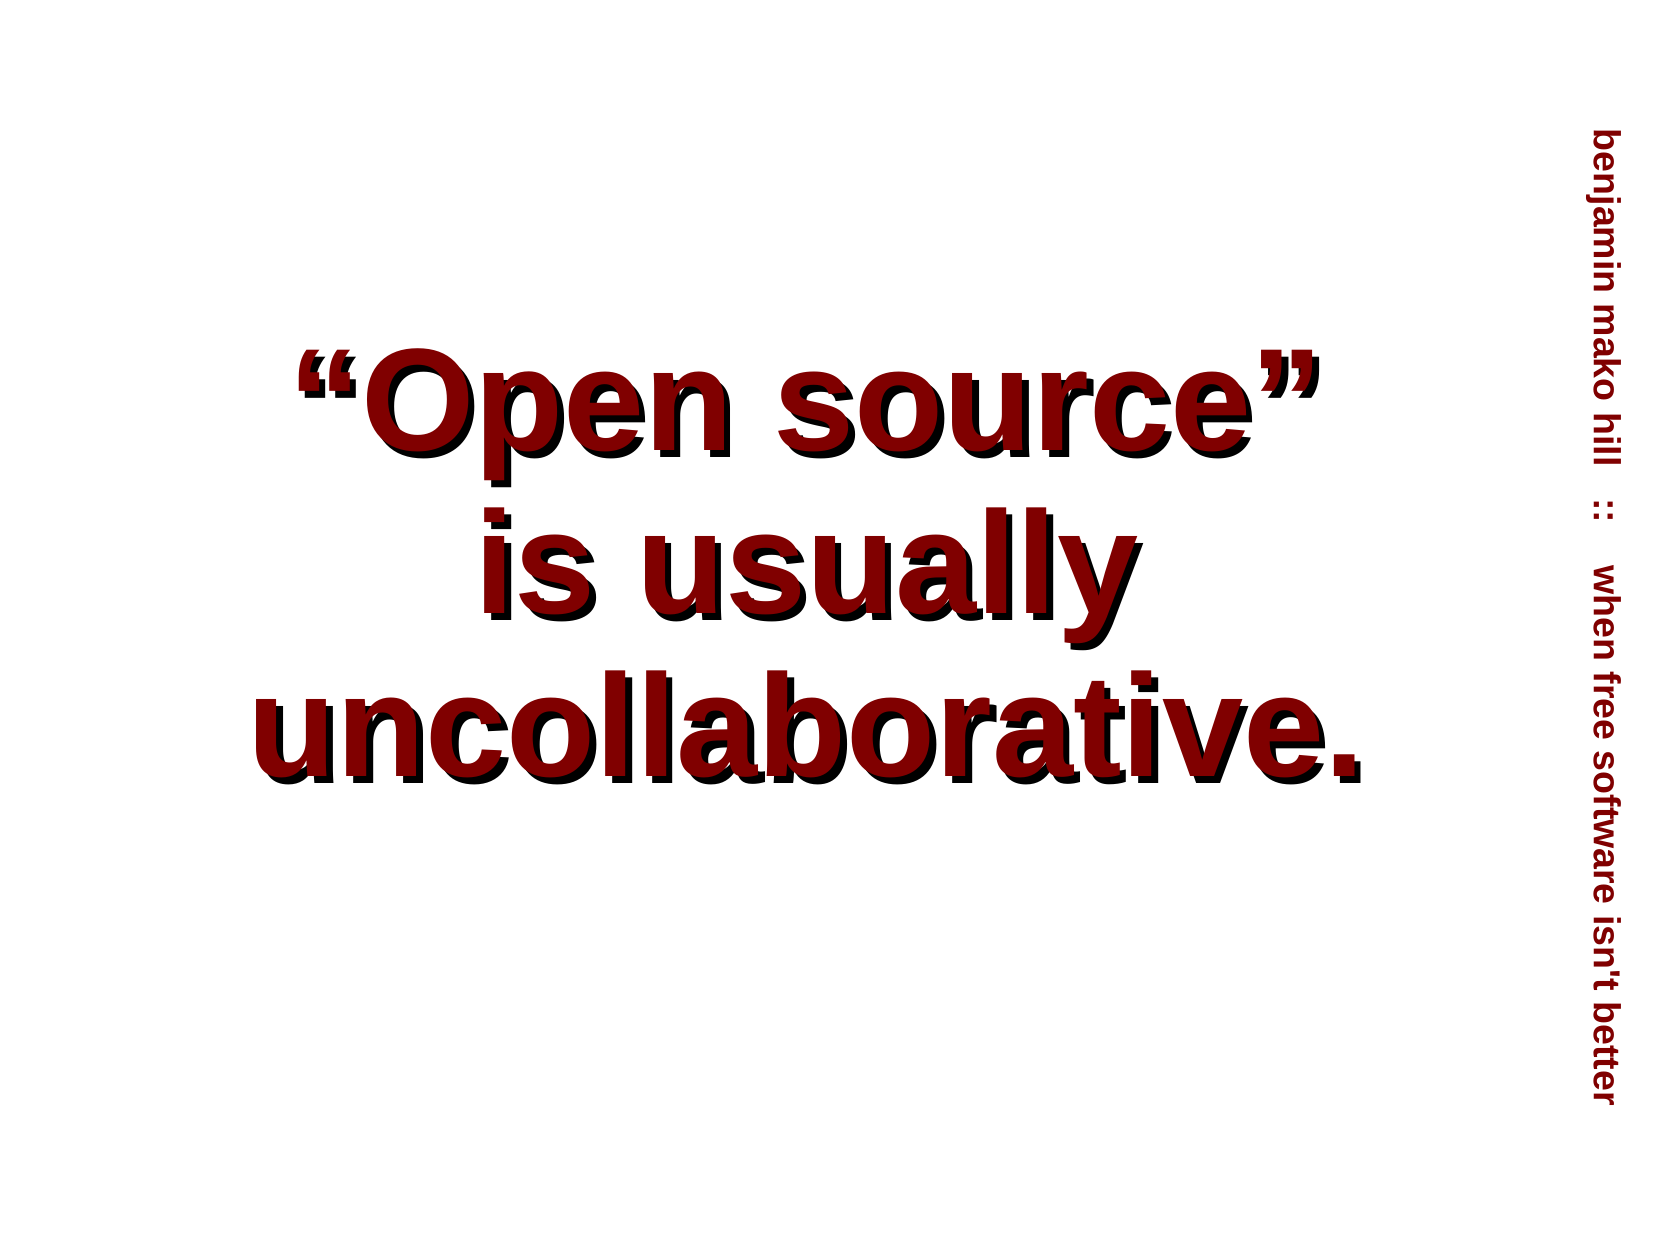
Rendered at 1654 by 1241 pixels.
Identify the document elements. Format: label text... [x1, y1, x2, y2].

subtitle “Open source” is usually uncollaborative. [76, 100, 1536, 1026]
